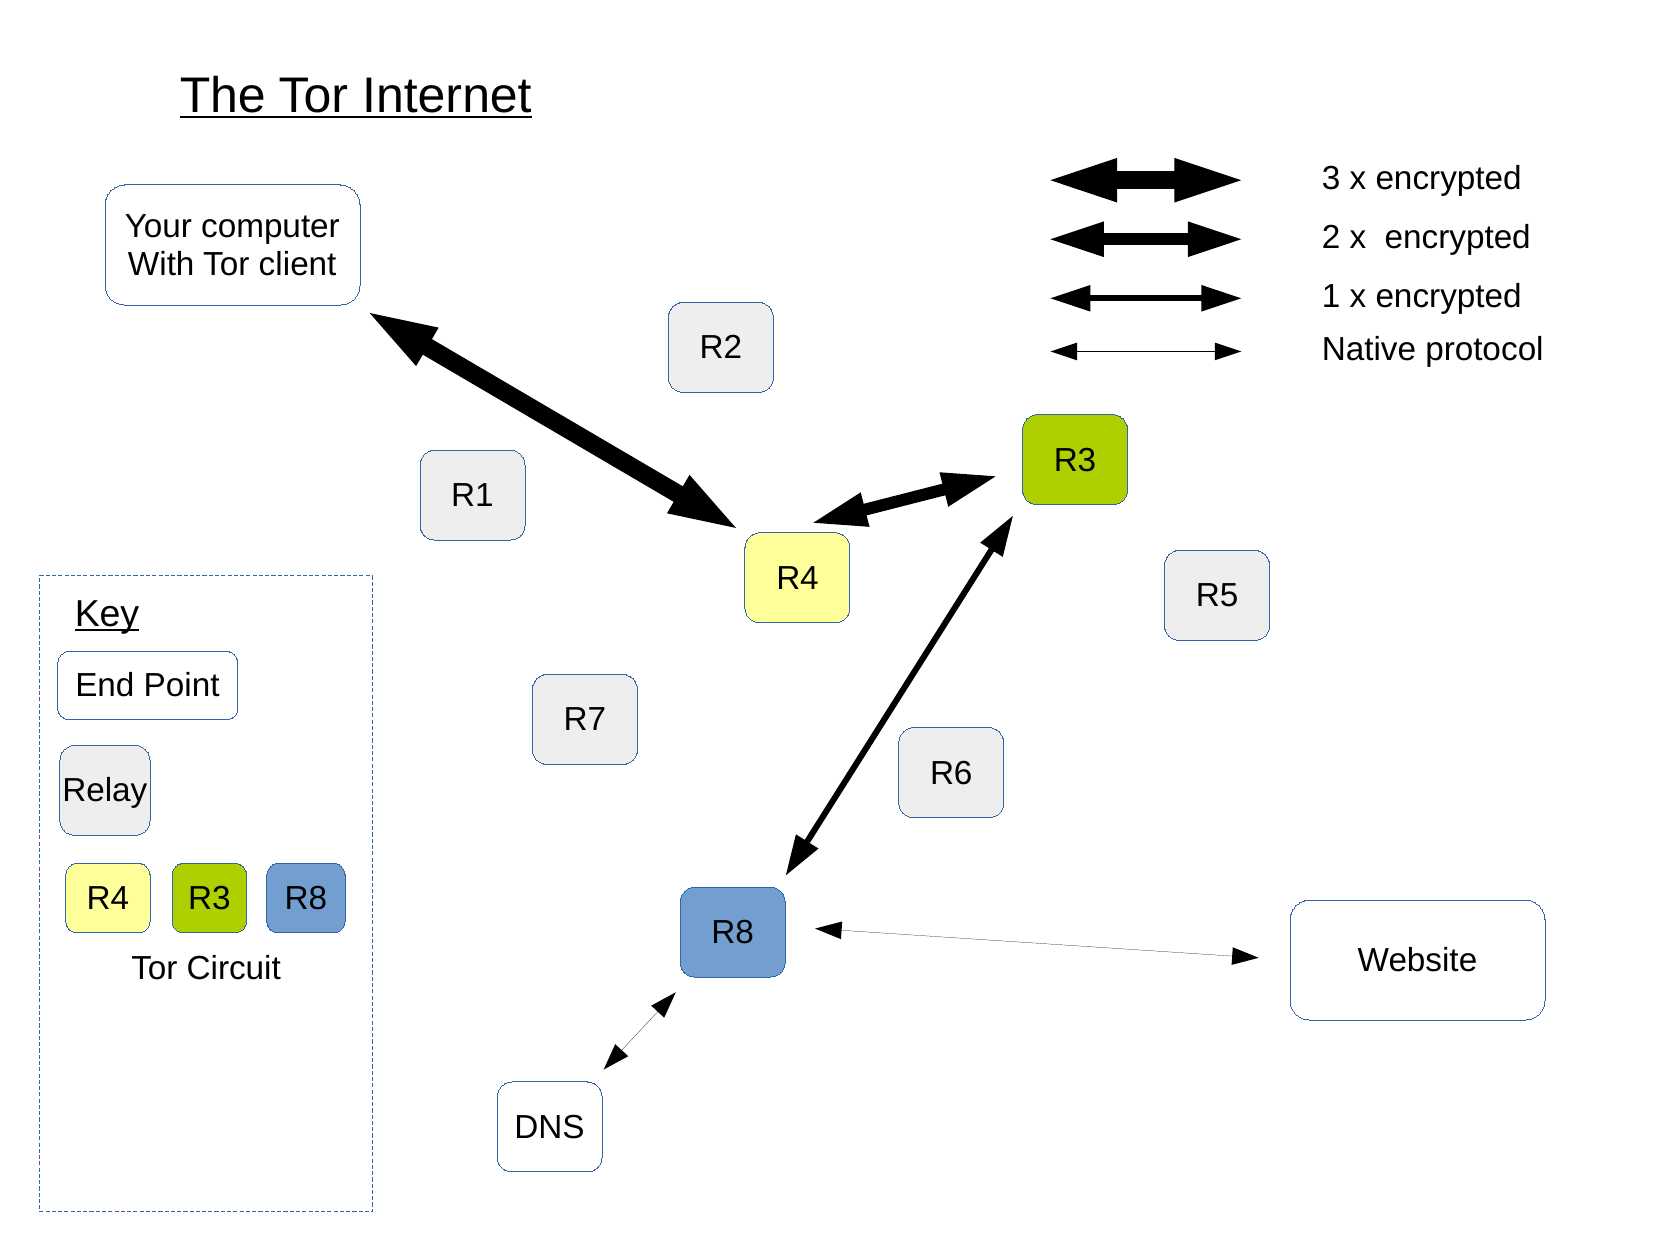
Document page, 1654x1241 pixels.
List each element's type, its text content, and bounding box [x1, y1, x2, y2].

text_box 3 x encrypted [1307, 151, 1537, 204]
text_box R2 [668, 302, 774, 393]
text_box R3 [1022, 414, 1128, 505]
text_box R8 [266, 863, 346, 933]
text_box R8 [680, 887, 786, 978]
text_box [39, 575, 373, 1212]
text_box Key [60, 585, 166, 642]
text_box Relay [59, 745, 151, 836]
text_box End Point [57, 651, 238, 720]
text_box Your computer With Tor client [105, 184, 361, 306]
text_box The Tor Internet [165, 60, 547, 131]
text_box R4 [65, 863, 151, 933]
text_box R7 [532, 674, 638, 765]
text_box R6 [898, 727, 1004, 818]
text_box DNS [497, 1081, 603, 1172]
text_box R3 [172, 863, 247, 933]
text_box 2 x encrypted [1307, 210, 1547, 263]
text_box Website [1290, 900, 1546, 1021]
text_box Tor Circuit [116, 942, 296, 995]
text_box Native protocol [1307, 323, 1560, 375]
text_box R5 [1164, 550, 1270, 641]
text_box 1 x encrypted [1307, 269, 1537, 322]
text_box R1 [420, 450, 526, 541]
text_box R4 [744, 532, 850, 623]
